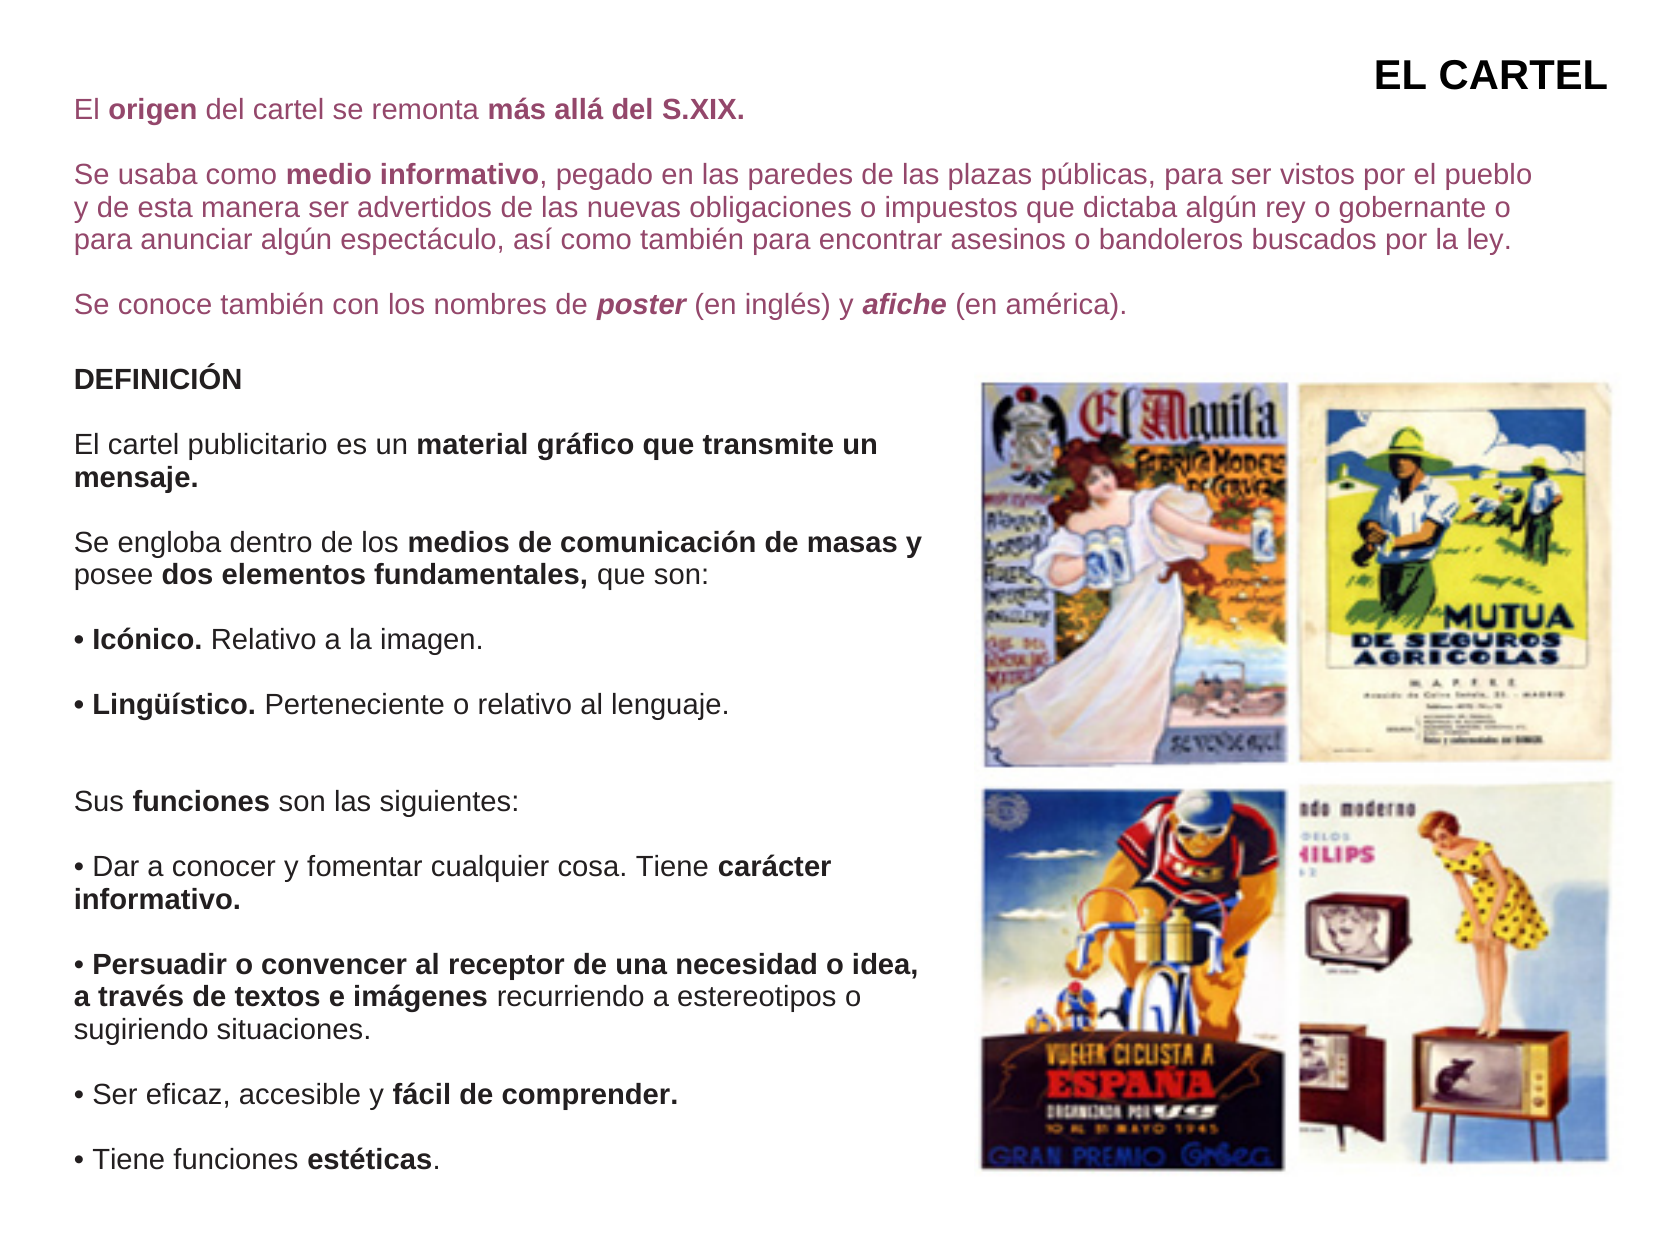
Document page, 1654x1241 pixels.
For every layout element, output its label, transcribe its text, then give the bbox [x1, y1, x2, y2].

text_box DEFINICIÓN El cartel publicitario es un material gráfico que transmite un mensaje. Se engloba dentro de los medios de comunicación de masas y posee dos elementos fundamentales, que son: • Icónico. Relativo a la imagen. • Lingüístico. Perteneciente o relativo al lenguaje. Sus funciones son las siguientes: • Dar a conocer y fomentar cualquier cosa. Tiene carácter informativo. • Persuadir o convencer al receptor de una necesidad o idea, a través de textos e imágenes recurriendo a estereotipos o sugiriendo situaciones. • Ser eficaz, accesible y fácil de comprender. • Tiene funciones estéticas. [59, 354, 945, 1158]
subtitle El origen del cartel se remonta más allá del S.XIX. Se usaba como medio informativo, pegado en las paredes de las plazas públicas, para ser vistos por el pueblo y de esta manera ser advertidos de las nuevas obligaciones o impuestos que dictaba algún rey o gobernante o para anunciar algún espectáculo, así como también para encontrar asesinos o bandoleros buscados por la ley. Se conoce también con los nombres de poster (en inglés) y afiche (en américa). [17, 41, 1542, 337]
picture [974, 354, 1624, 1211]
title EL CARTEL [1358, 29, 1624, 119]
